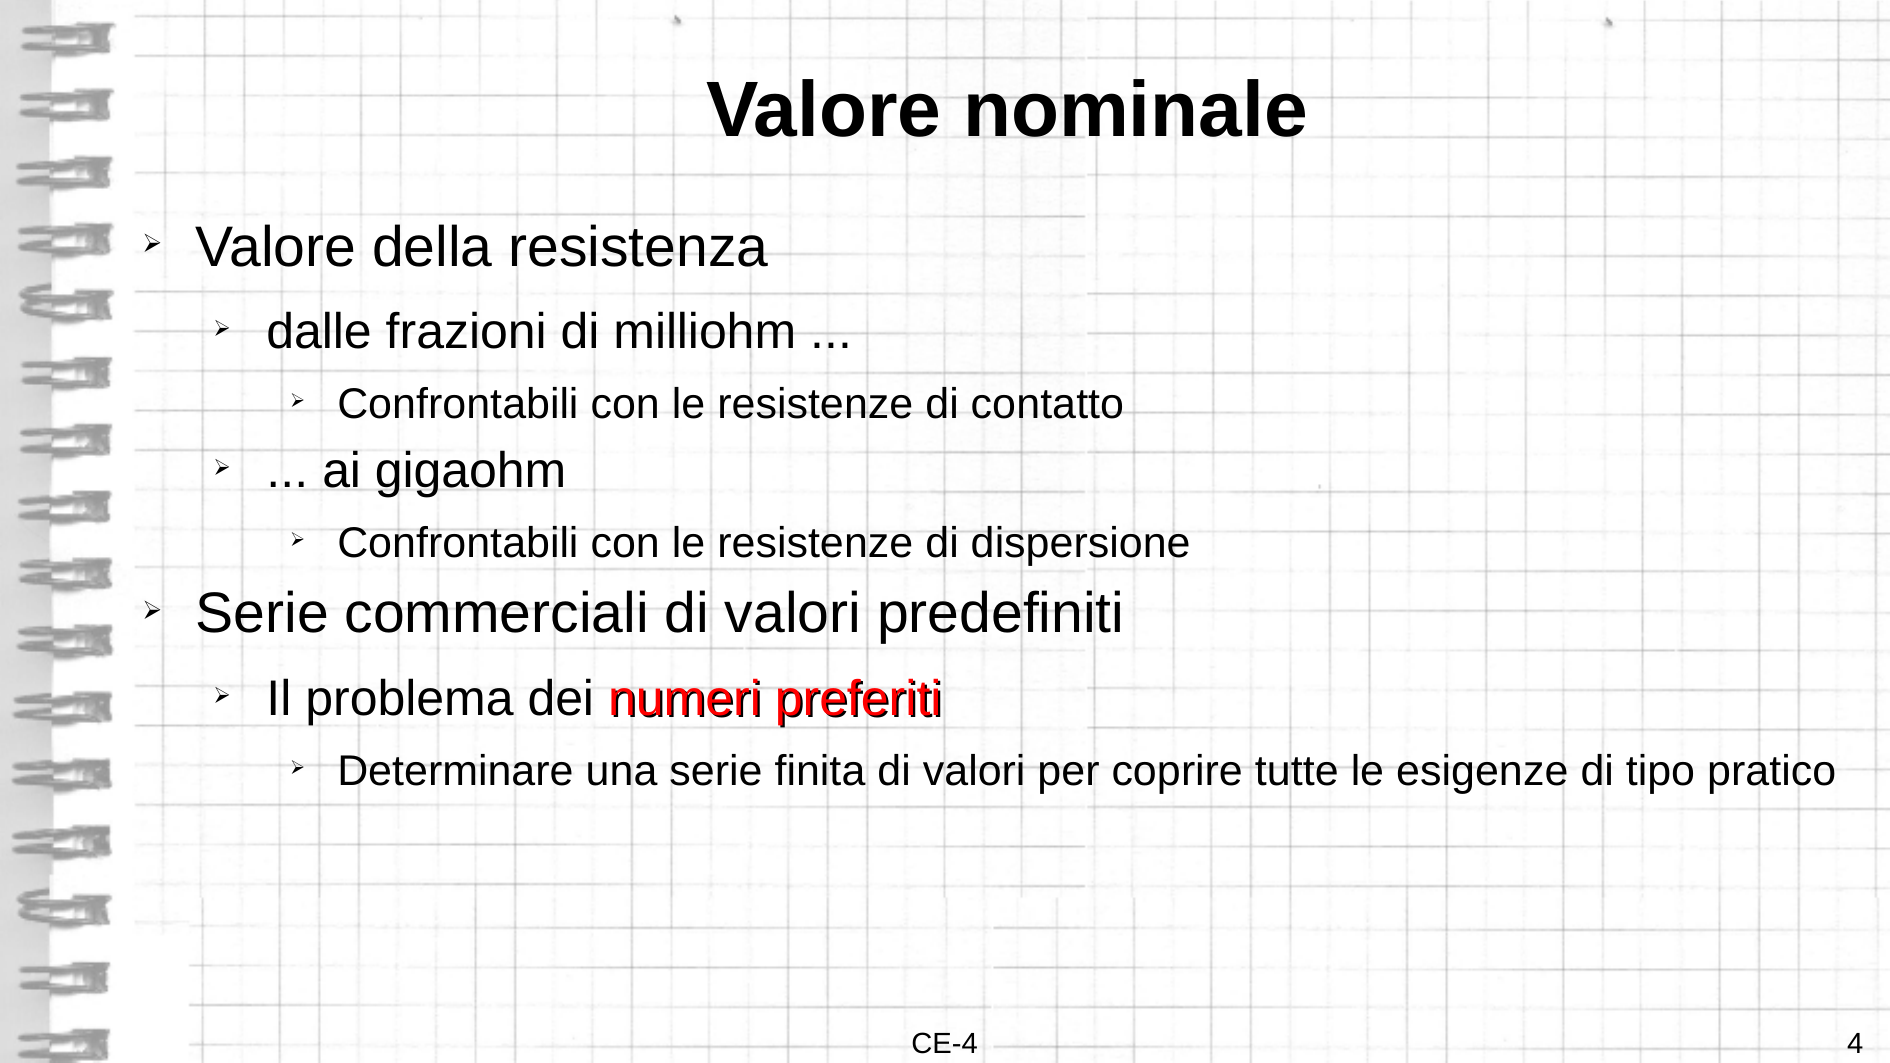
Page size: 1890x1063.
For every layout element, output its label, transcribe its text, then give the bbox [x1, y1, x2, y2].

picture [0, 0, 1890, 1063]
title Valore nominale [124, 20, 1890, 198]
list Valore della resistenza dalle frazioni di milliohm ... Confrontabili con le resistenze di contatto ... ai gigaohm Confrontabili con le resistenze di dispersione Serie commerciali di valori predefiniti Il problema dei numeri preferiti Determinare una serie finita di valori per coprire tutte le esigenze di tipo pratico [124, 214, 1890, 866]
